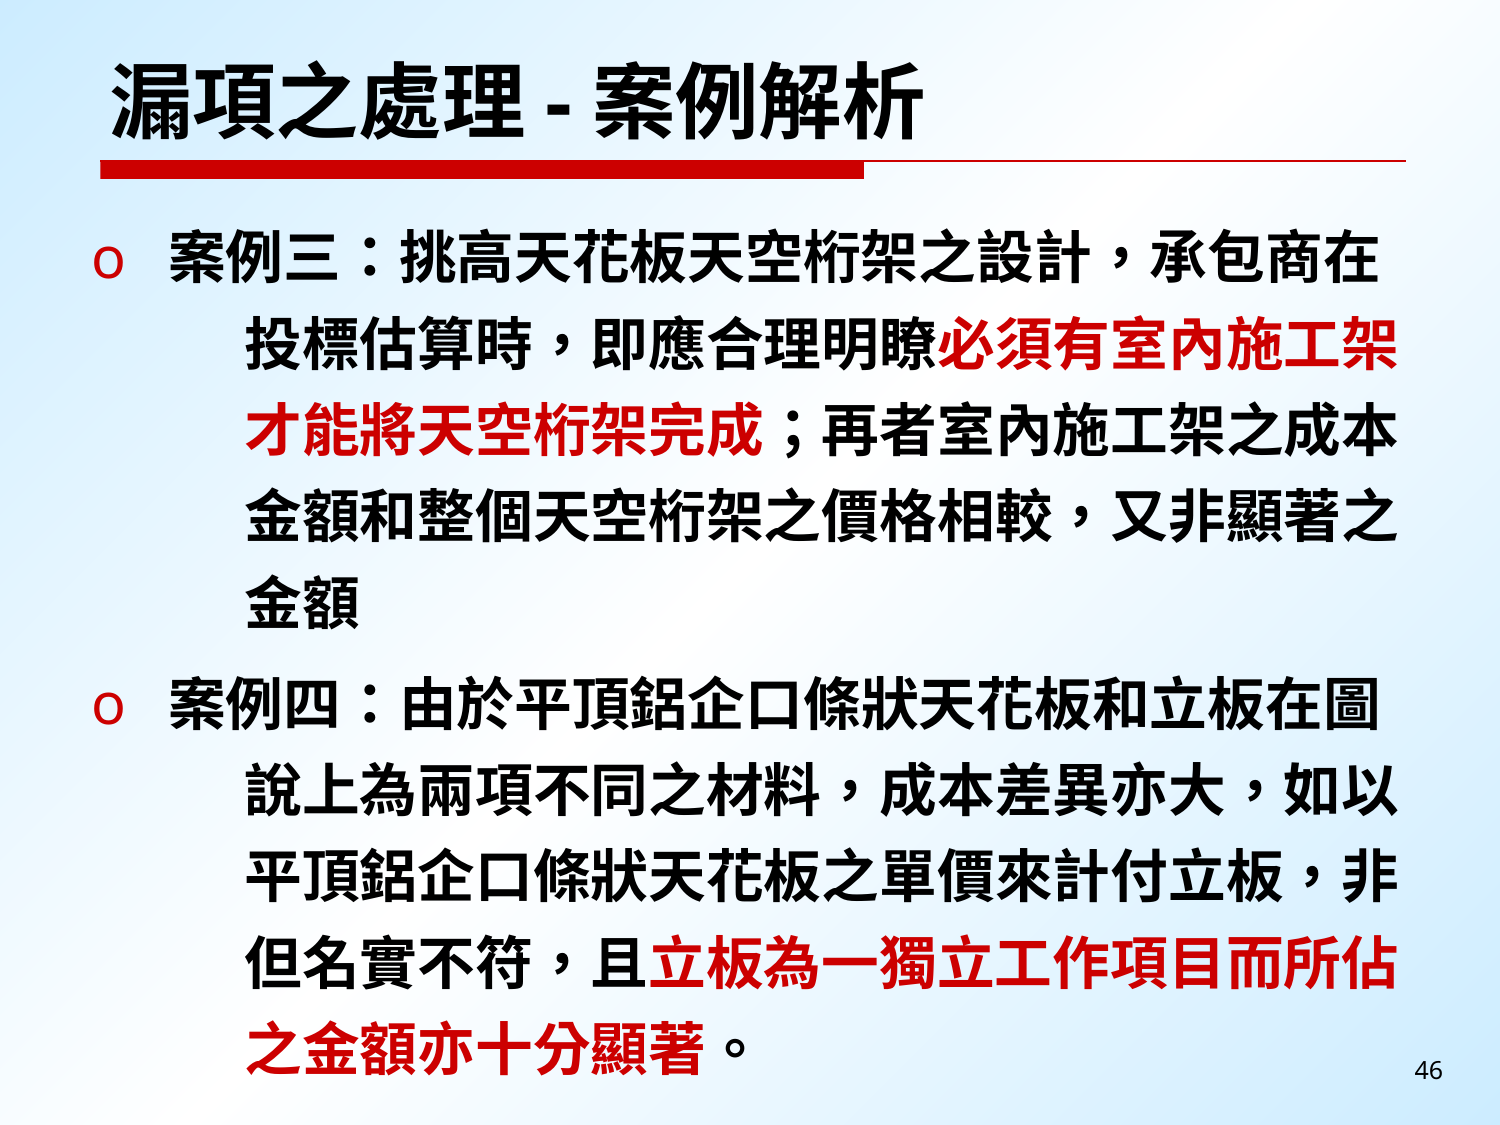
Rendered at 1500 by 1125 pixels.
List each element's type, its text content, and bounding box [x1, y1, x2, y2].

title 漏項之處理-案例解析 [94, 30, 1407, 158]
list 案例三：挑高天花板天空桁架之設計，承包商在投標估算時，即應合理明瞭必須有室內施工架才能將天空桁架完成；再者室內施工架之成本金額和整個天空桁架之價格相較，又非顯著之金額 案例四：由於平頂鋁企口條狀天花板和立板在圖說上為兩項不同之材料，成本差異亦大，如以平頂鋁企口條狀天花板之單價來計付立板，非但名實不符，且立板為一獨立工作項目而所佔之金額亦十分顯著。 [76, 196, 1436, 1094]
